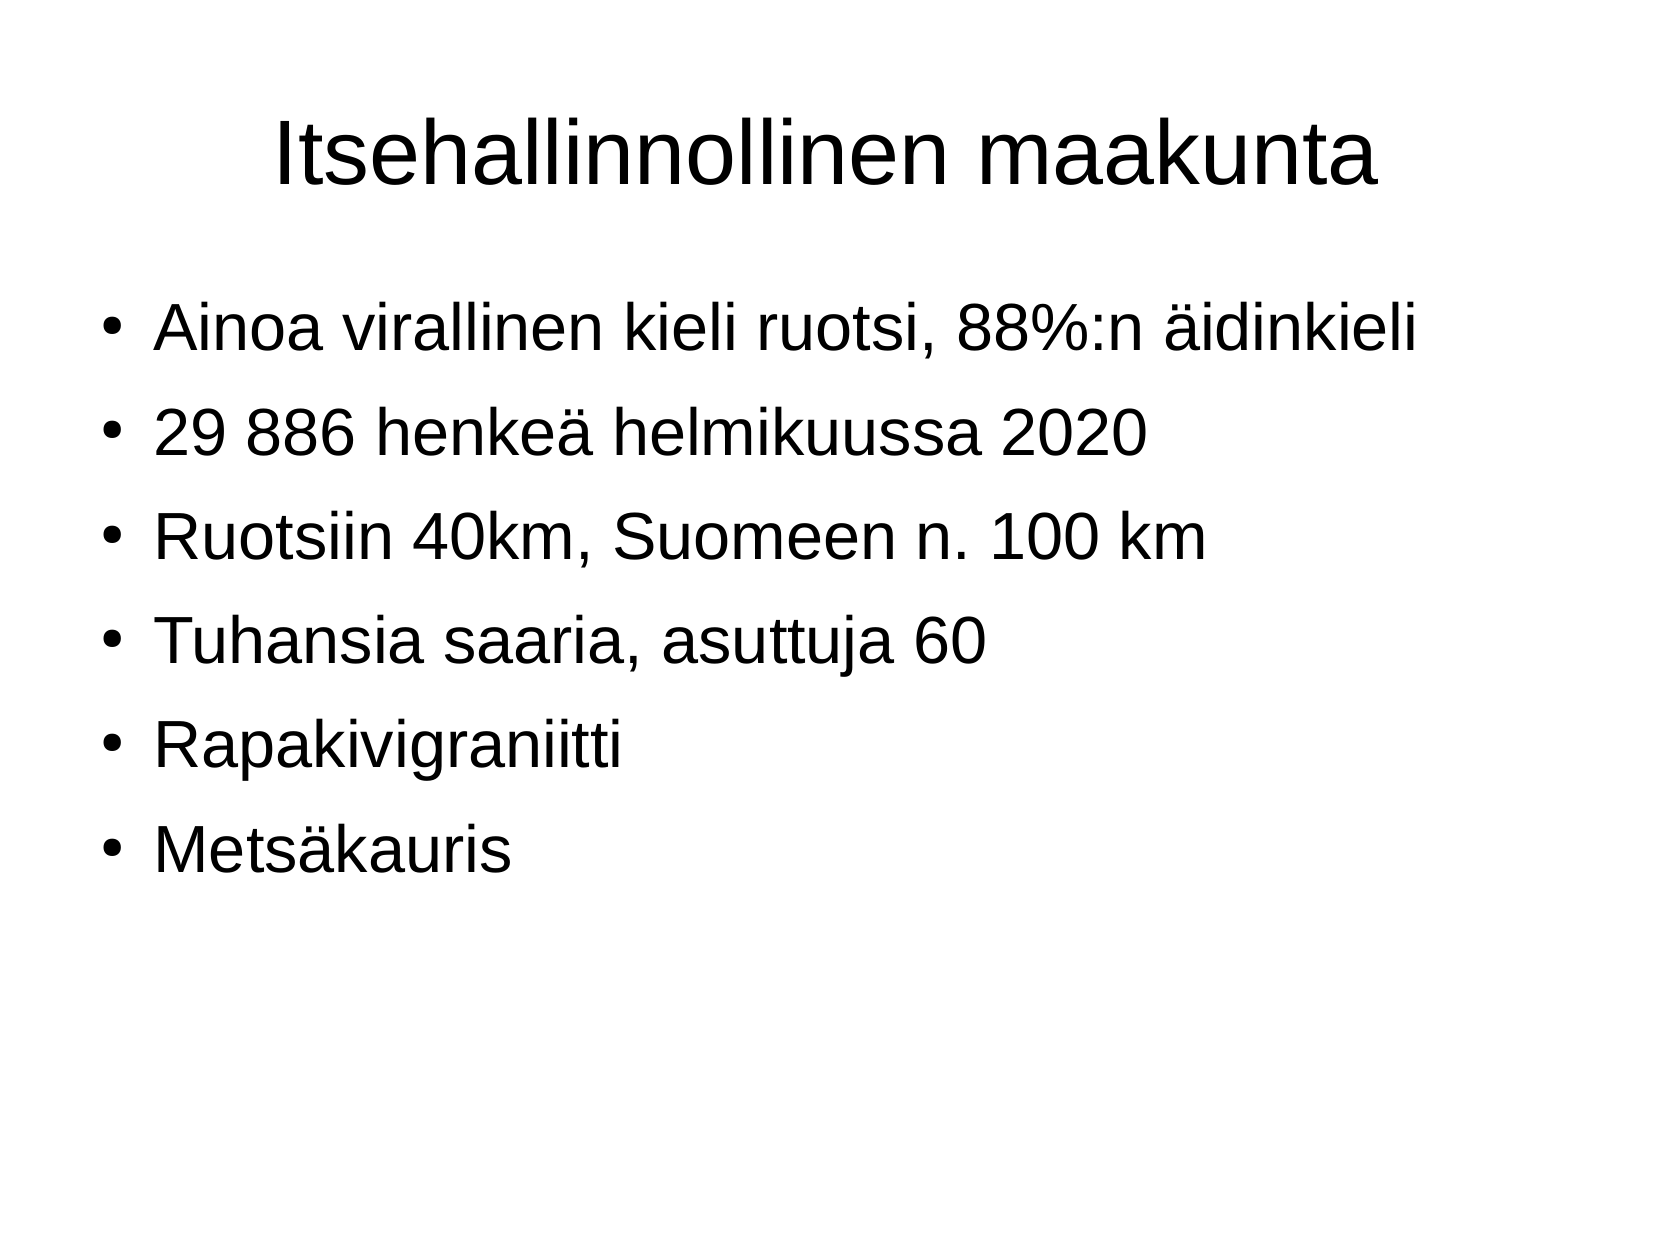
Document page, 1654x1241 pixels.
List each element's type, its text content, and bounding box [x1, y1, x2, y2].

list Ainoa virallinen kieli ruotsi, 88%:n äidinkieli 29 886 henkeä helmikuussa 2020 Ruotsiin 40km, Suomeen n. 100 km Tuhansia saaria, asuttuja 60 Rapakivigraniitti Metsäkauris [82, 290, 1571, 1010]
title Itsehallinnollinen maakunta [82, 49, 1571, 257]
